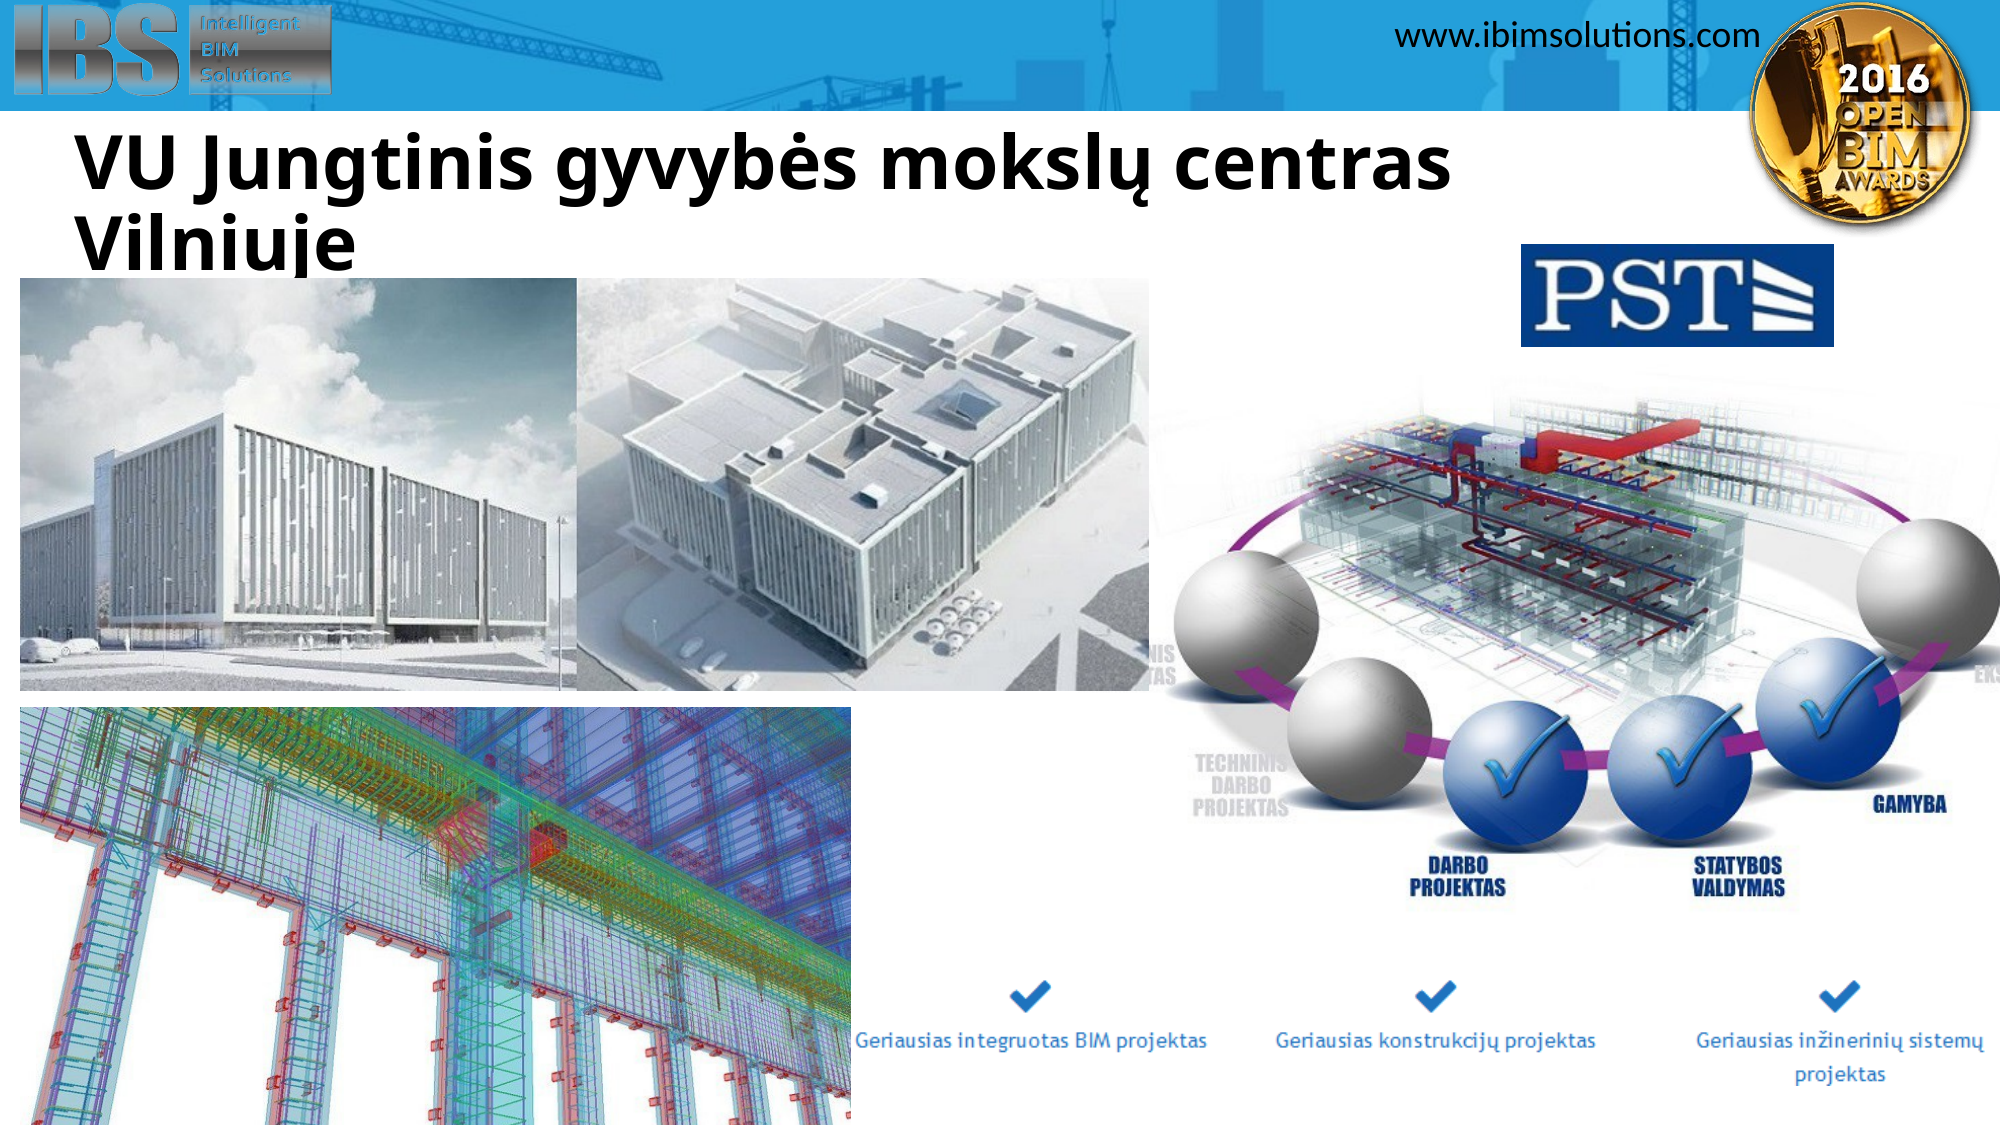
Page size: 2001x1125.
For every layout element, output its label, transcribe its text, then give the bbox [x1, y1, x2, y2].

picture [20, 244, 2000, 936]
picture [1671, 0, 2000, 238]
picture [20, 707, 2000, 1125]
picture [0, 0, 1668, 111]
text_box www.ibimsolutions.com [1379, 2, 1796, 66]
title VU Jungtinis gyvybės mokslų centras Vilniuje [59, 111, 1619, 315]
